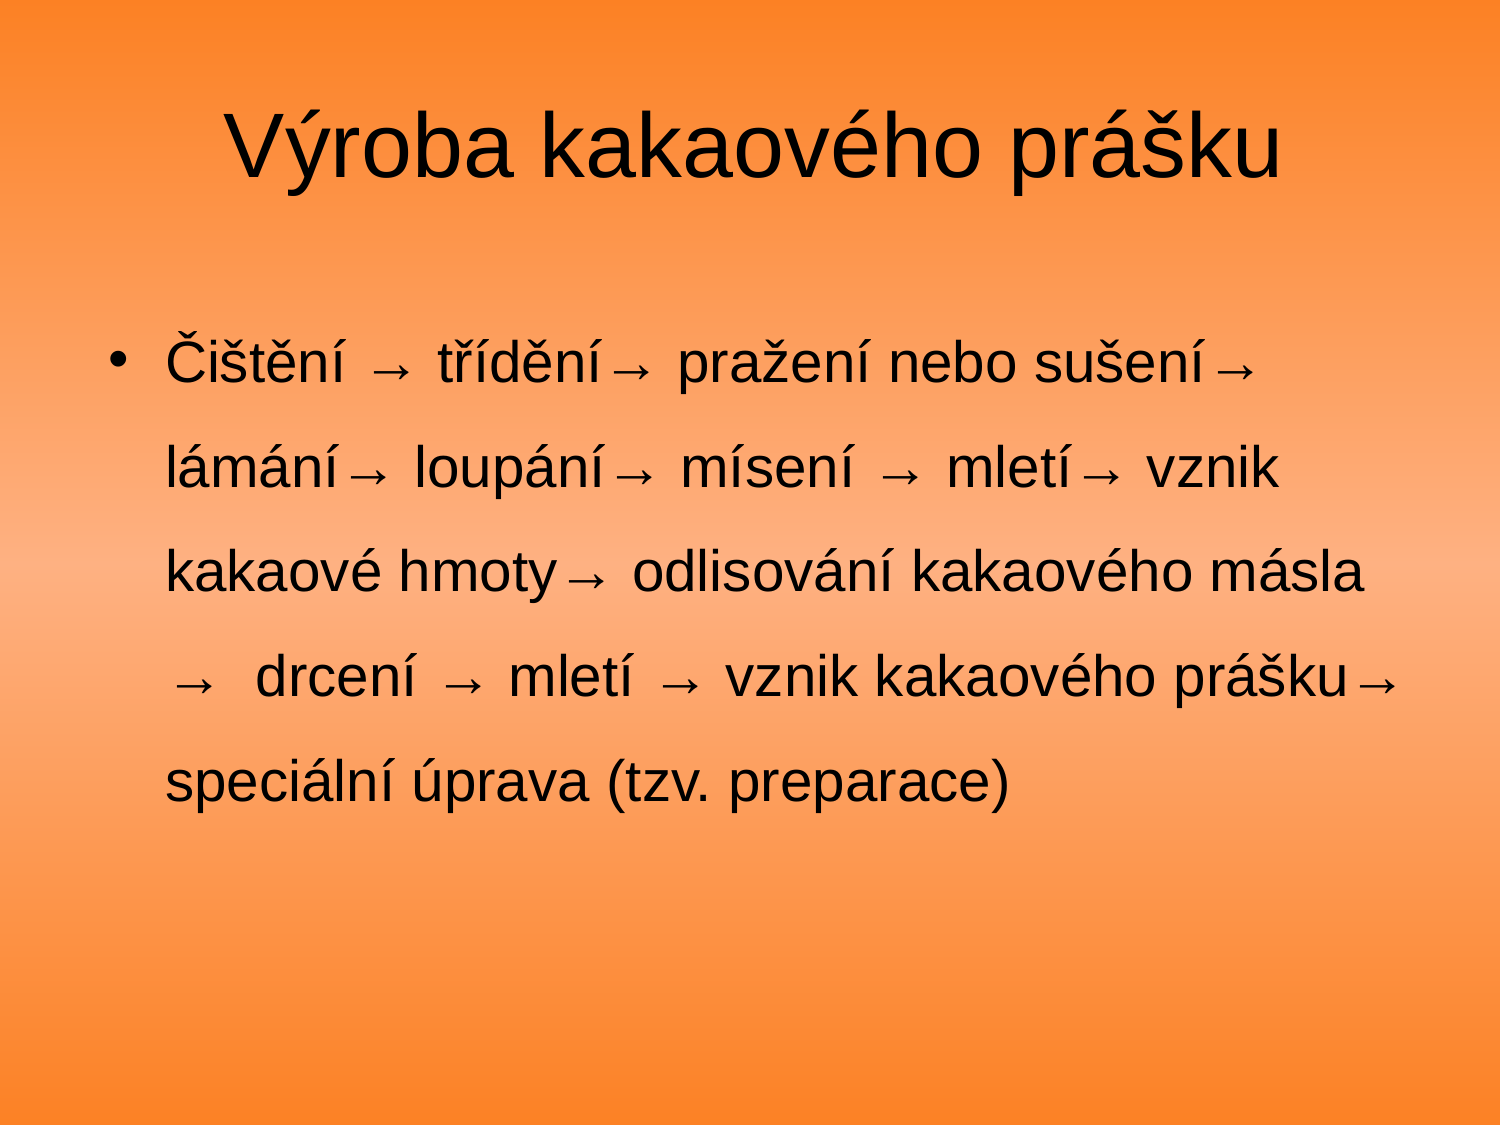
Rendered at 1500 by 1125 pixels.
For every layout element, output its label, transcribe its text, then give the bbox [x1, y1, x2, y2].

list Čištění → třídění→ pražení nebo sušení→ lámání→ loupání→ mísení → mletí→ vznik kakaové hmoty→ odlisování kakaového másla → drcení → mletí → vznik kakaového prášku→ speciální úprava (tzv. preparace) [93, 281, 1430, 1001]
title Výroba kakaového prášku [117, 58, 1393, 223]
